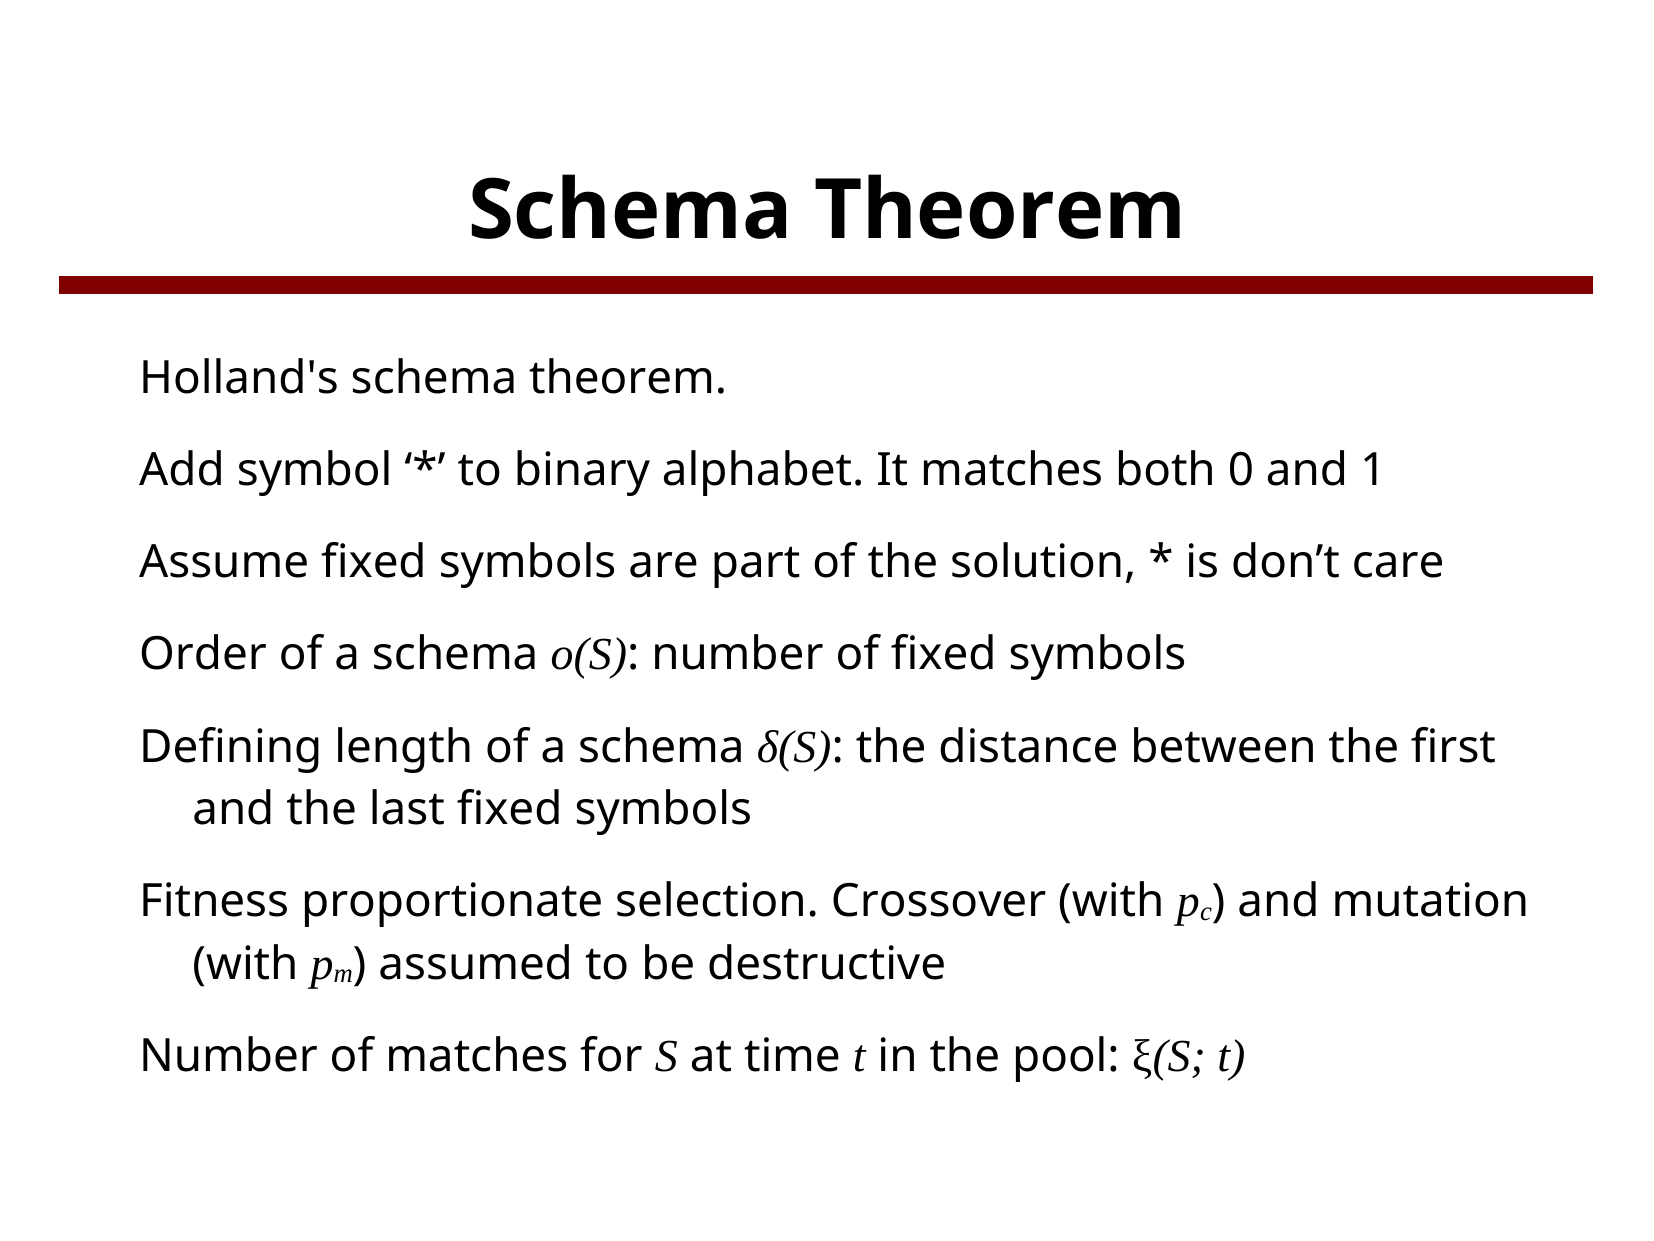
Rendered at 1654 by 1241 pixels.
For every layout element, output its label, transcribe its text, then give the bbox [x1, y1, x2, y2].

list Holland's schema theorem. Add symbol ‘*’ to binary alphabet. It matches both 0 and 1 Assume fixed symbols are part of the solution, * is don’t care Order of a schema o(S): number of fixed symbols Defining length of a schema δ(S): the distance between the first and the last fixed symbols Fitness proportionate selection. Crossover (with pc) and mutation (with pm) assumed to be destructive Number of matches for S at time t in the pool: ξ(S; t) [121, 344, 1576, 1112]
title Schema Theorem [121, 102, 1534, 311]
